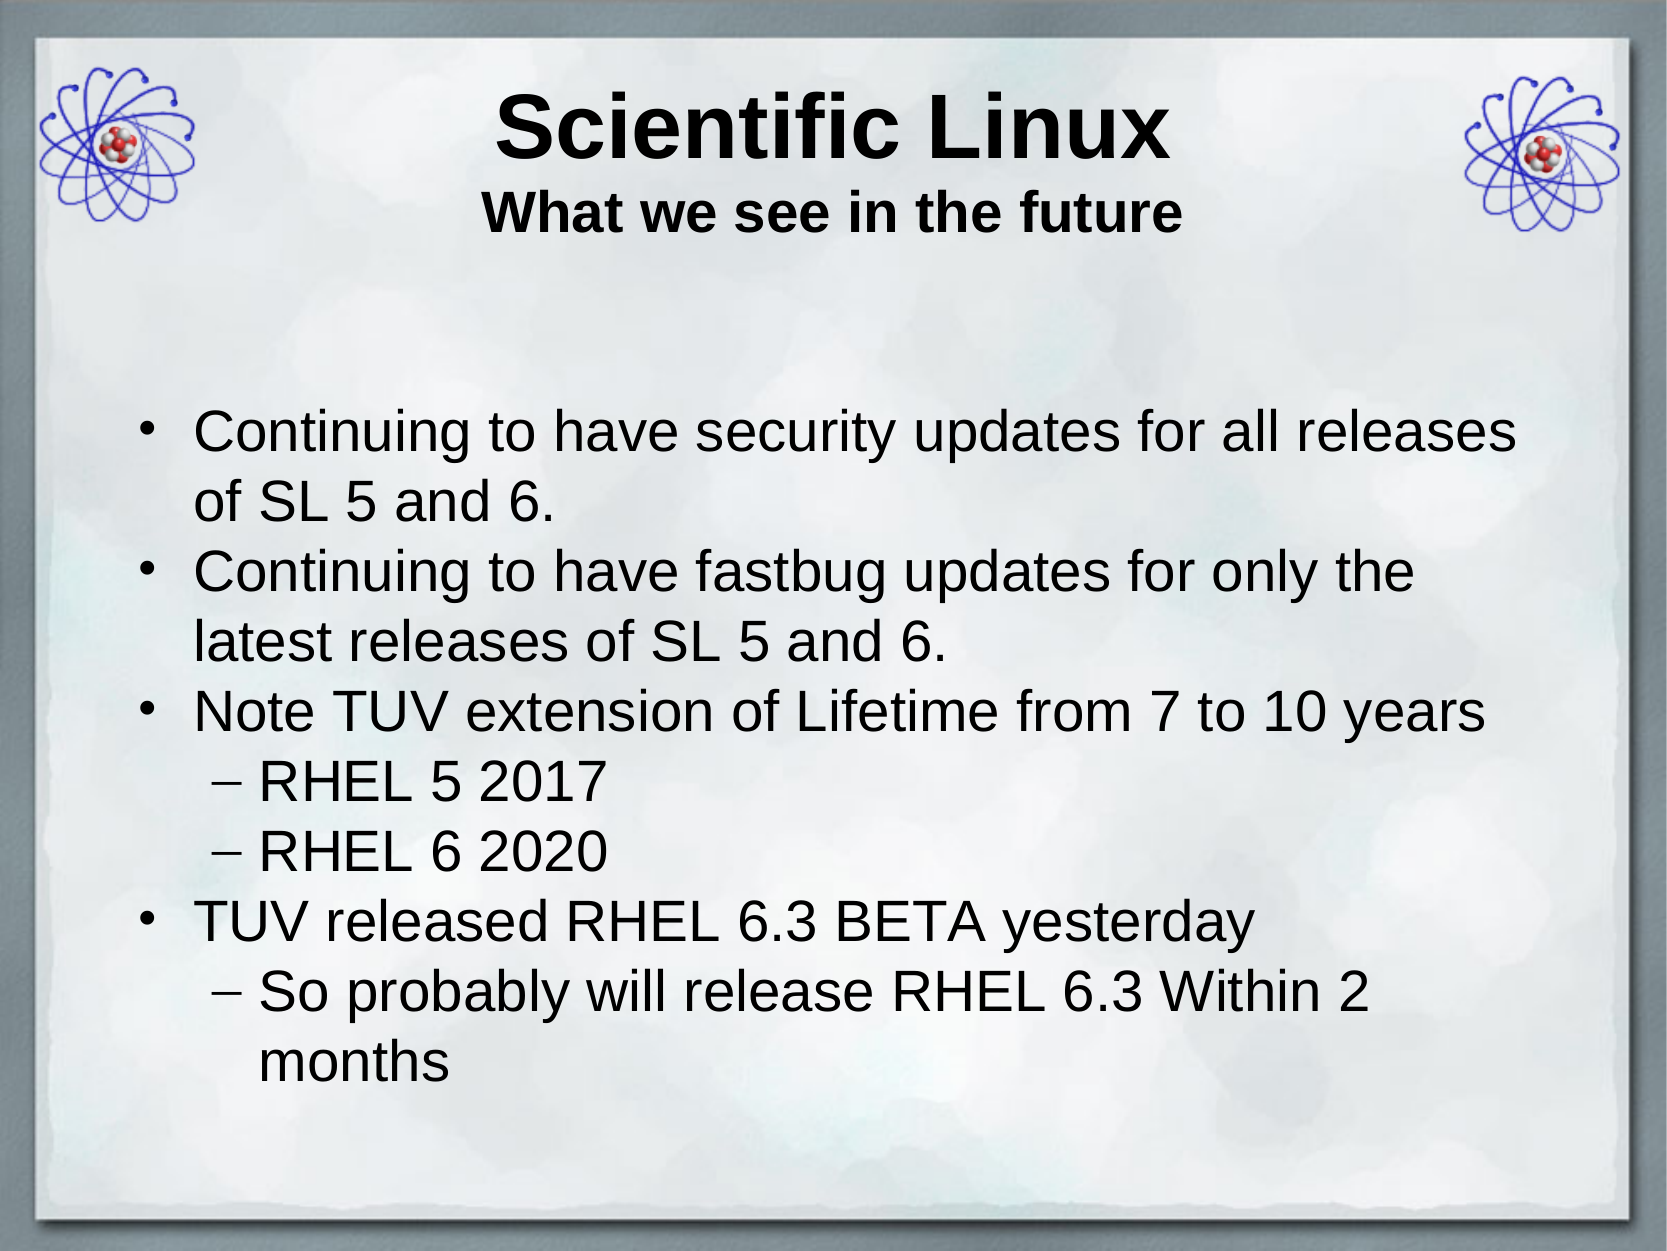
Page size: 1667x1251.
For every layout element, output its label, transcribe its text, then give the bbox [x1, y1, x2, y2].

picture [0, 0, 1667, 1251]
text_box Continuing to have security updates for all releases of SL 5 and 6. Continuing to have fastbug updates for only the latest releases of SL 5 and 6. Note TUV extension of Lifetime from 7 to 10 years RHEL 5 2017 RHEL 6 2020 TUV released RHEL 6.3 BETA yesterday So probably will release RHEL 6.3 Within 2 months [122, 315, 1575, 1171]
title Scientific Linux What we see in the future [289, 75, 1378, 246]
